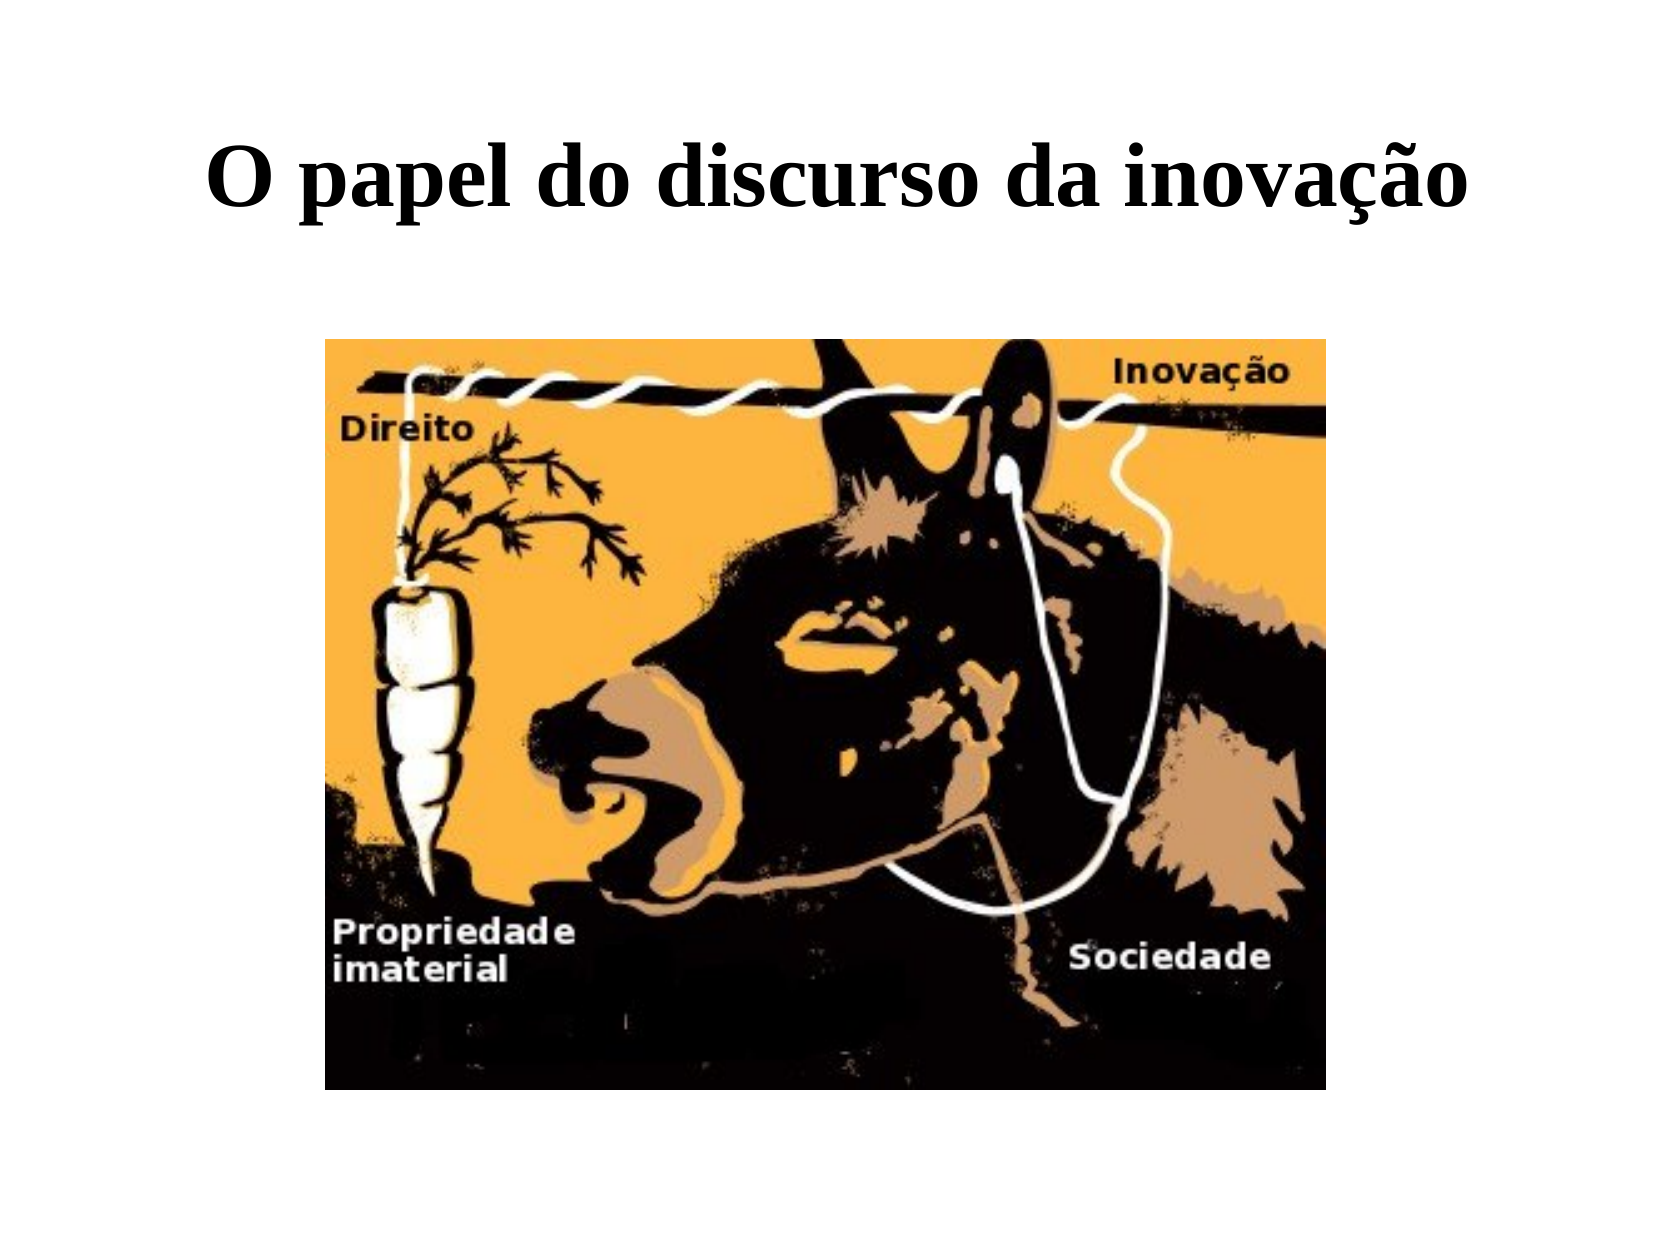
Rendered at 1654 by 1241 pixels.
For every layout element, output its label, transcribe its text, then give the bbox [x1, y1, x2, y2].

picture [325, 339, 1326, 1090]
title O papel do discurso da inovação [161, 81, 1516, 269]
